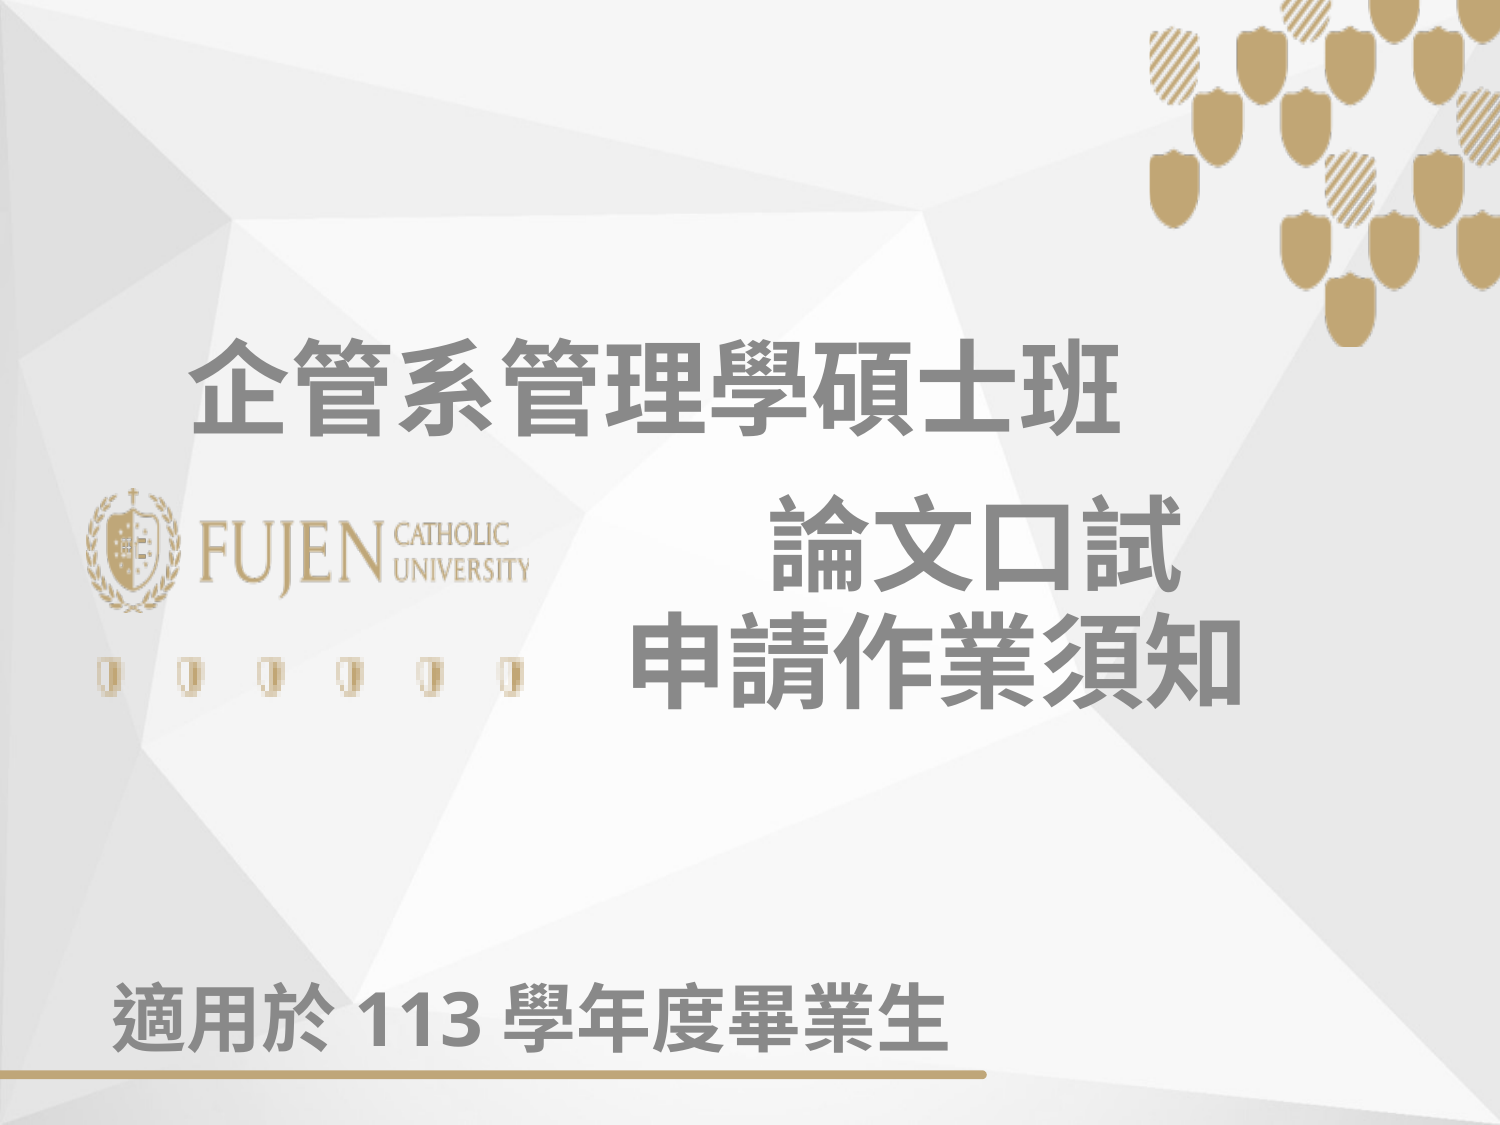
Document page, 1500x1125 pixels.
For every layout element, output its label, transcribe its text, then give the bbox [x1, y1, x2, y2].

text_box 適用於113學年度畢業生 [100, 975, 1140, 1071]
text_box 論文口試 申請作業須知 [608, 468, 1424, 838]
text_box 企管系管理學碩士班 [171, 329, 1379, 492]
